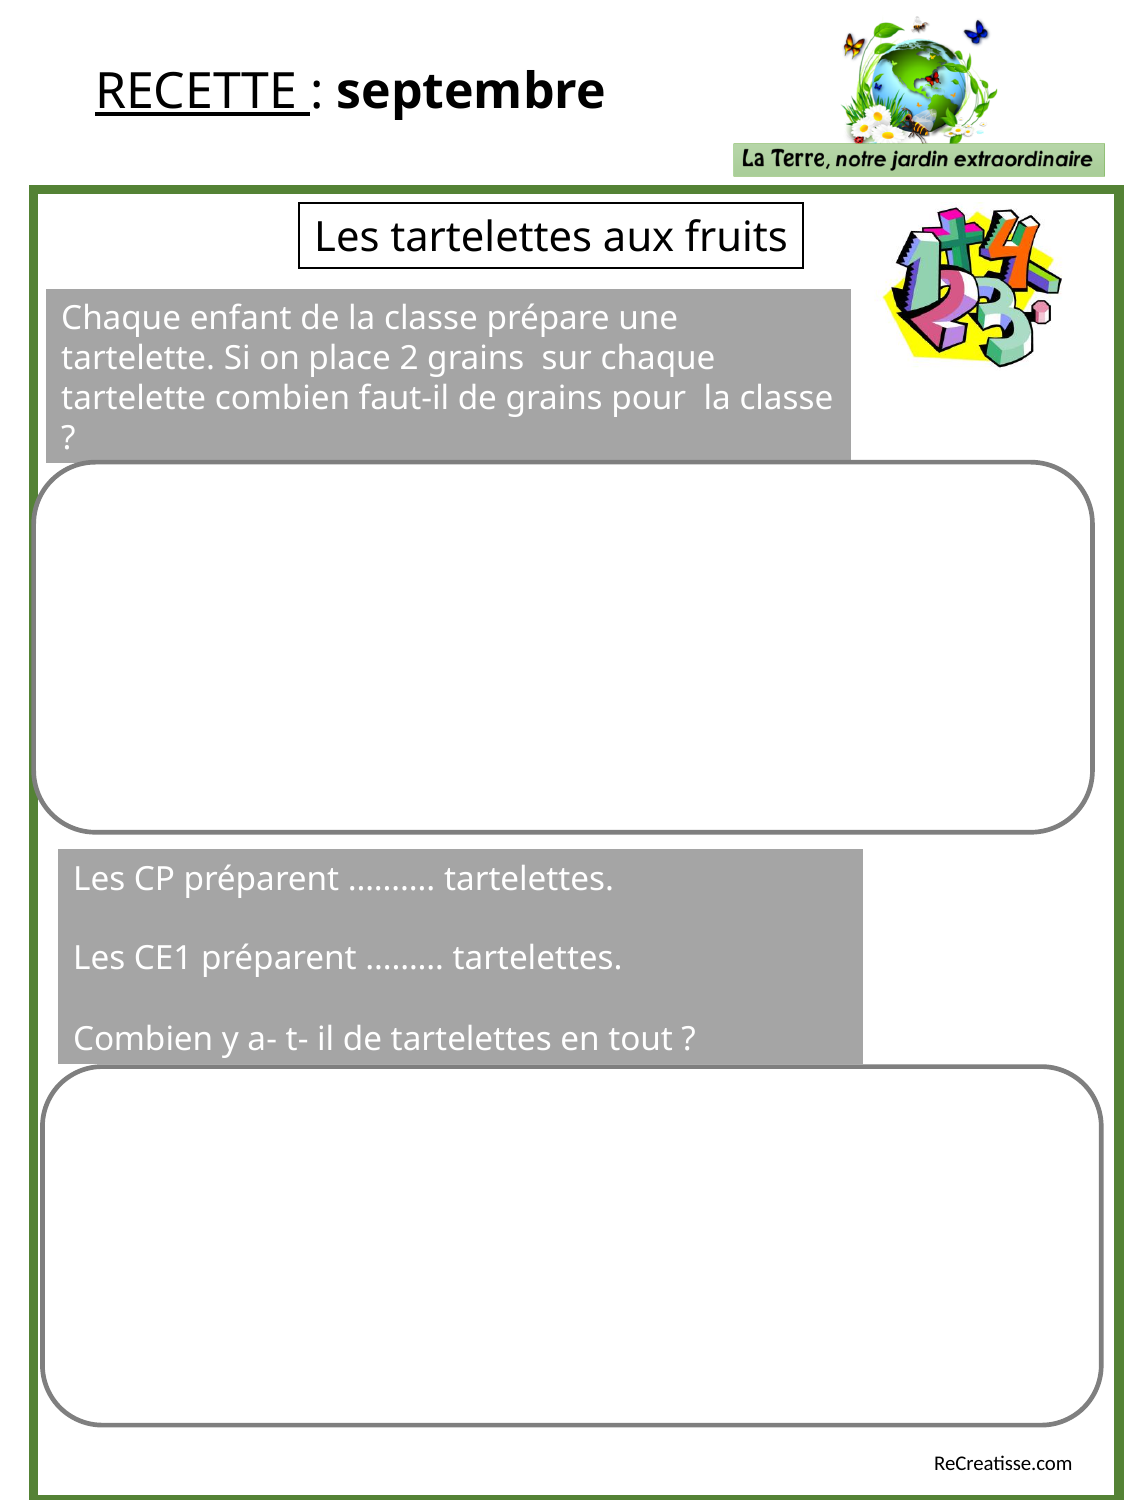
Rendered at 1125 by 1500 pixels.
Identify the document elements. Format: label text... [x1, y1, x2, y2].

text_box RECETTE : septembre [80, 51, 621, 126]
picture [729, 14, 1106, 184]
text_box Les tartelettes aux fruits [299, 203, 803, 268]
text_box ReCreatisse.com [919, 1442, 1088, 1482]
picture [863, 202, 1082, 372]
text_box Chaque enfant de la classe prépare une tartelette. Si on place 2 grains sur chaque tartelette combien faut-il de grains pour la classe ? [46, 289, 851, 463]
text_box Les CP préparent ………. tartelettes. Les CE1 préparent ……… tartelettes. Combien y a- t- il de tartelettes en tout ? [58, 849, 863, 1064]
text_box [33, 462, 1093, 833]
text_box [42, 1066, 1102, 1426]
